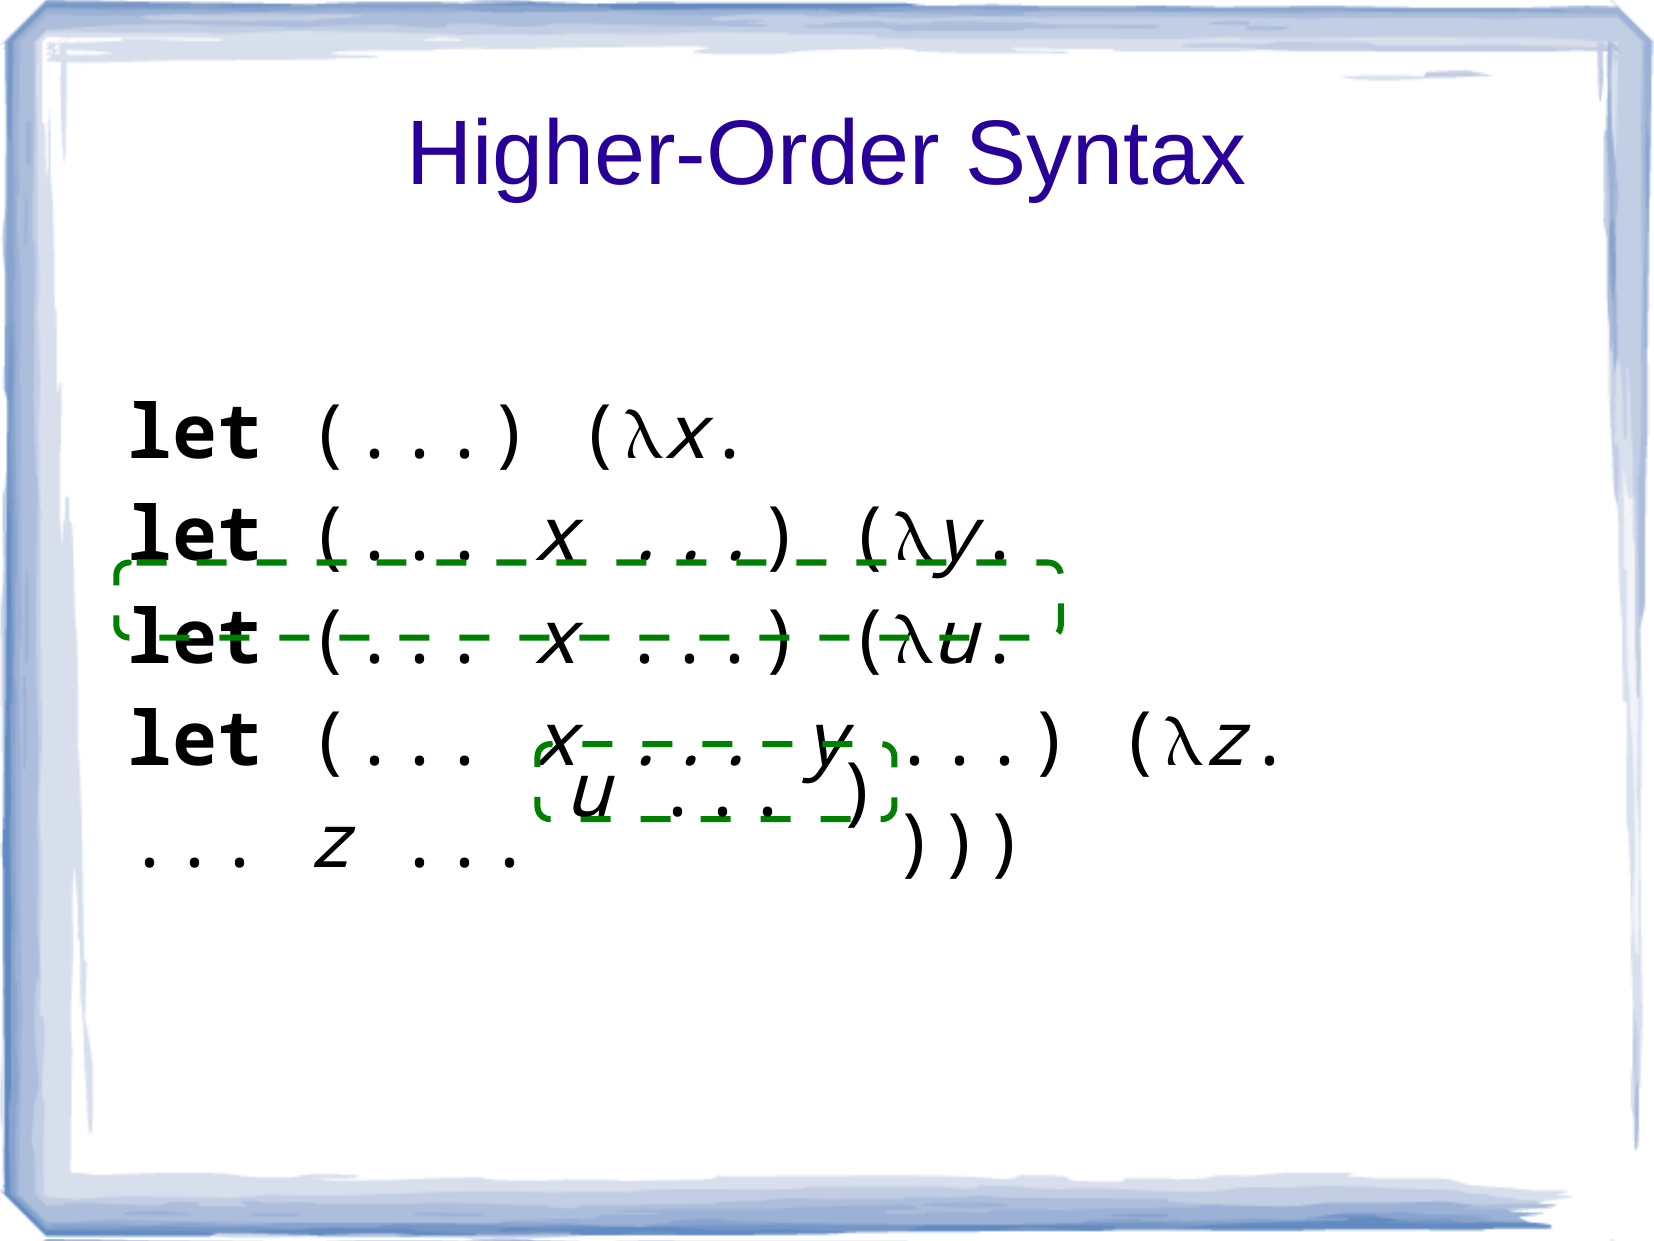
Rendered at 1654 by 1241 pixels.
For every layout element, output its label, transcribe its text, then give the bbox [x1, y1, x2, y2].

picture [0, 0, 1654, 1241]
text_box u ... ) [550, 729, 1114, 831]
text_box let (...) (x. let (... x ...) (y. let (... x ...) (u. let (... x ... y ...) (z. ... z ... ))) [112, 370, 1576, 829]
title Higher-Order Syntax [82, 56, 1571, 250]
